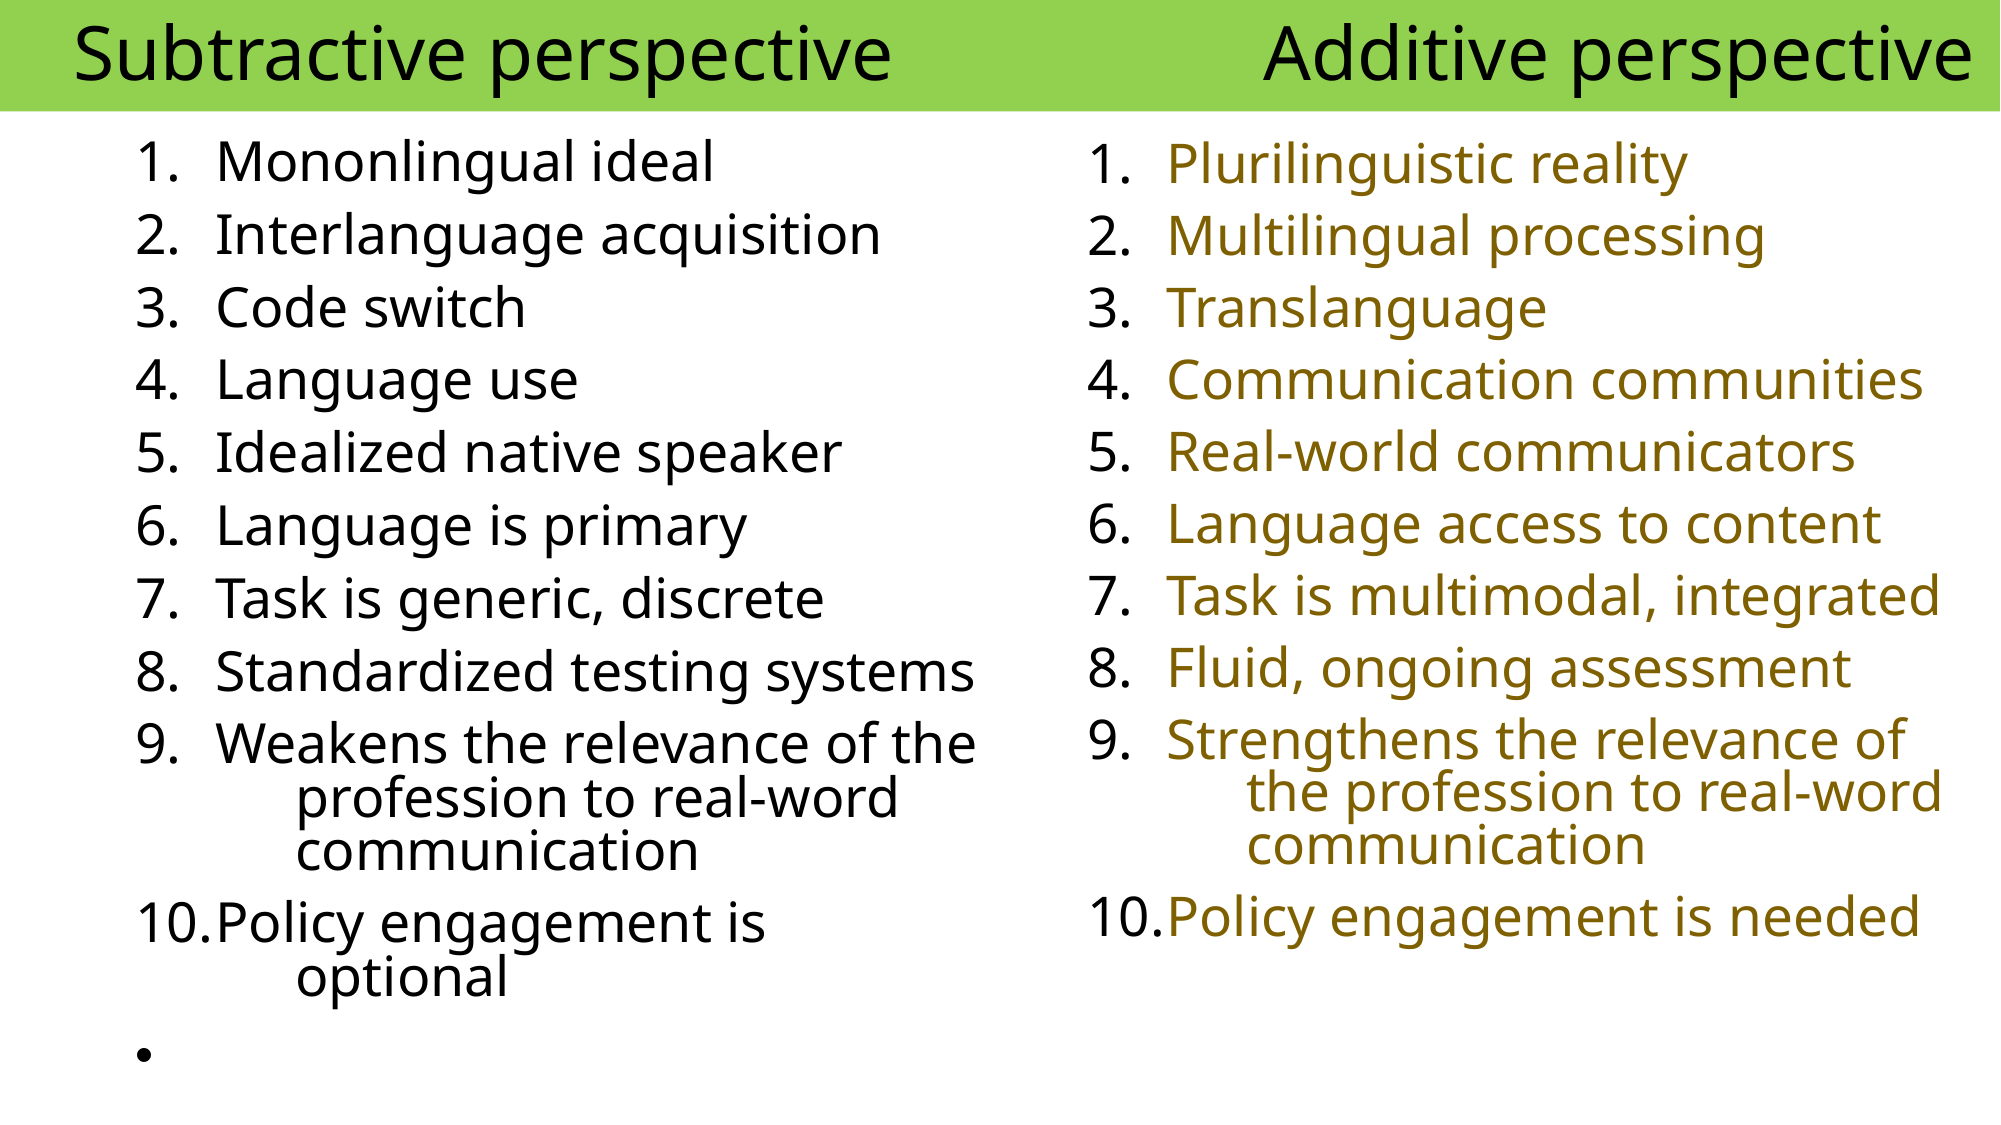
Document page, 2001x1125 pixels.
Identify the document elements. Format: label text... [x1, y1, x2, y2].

list Plurilinguistic reality Multilingual processing Translanguage Communication communities Real-world communicators Language access to content Task is multimodal, integrated Fluid, ongoing assessment Strengthens the relevance of the profession to real-word communication Policy engagement is needed [1072, 133, 1978, 1068]
title Subtractive perspective Additive perspective [0, 0, 2000, 112]
list Mononlingual ideal Interlanguage acquisition Code switch Language use Idealized native speaker Language is primary Task is generic, discrete Standardized testing systems Weakens the relevance of the profession to real-word communication Policy engagement is optional [120, 131, 997, 1069]
